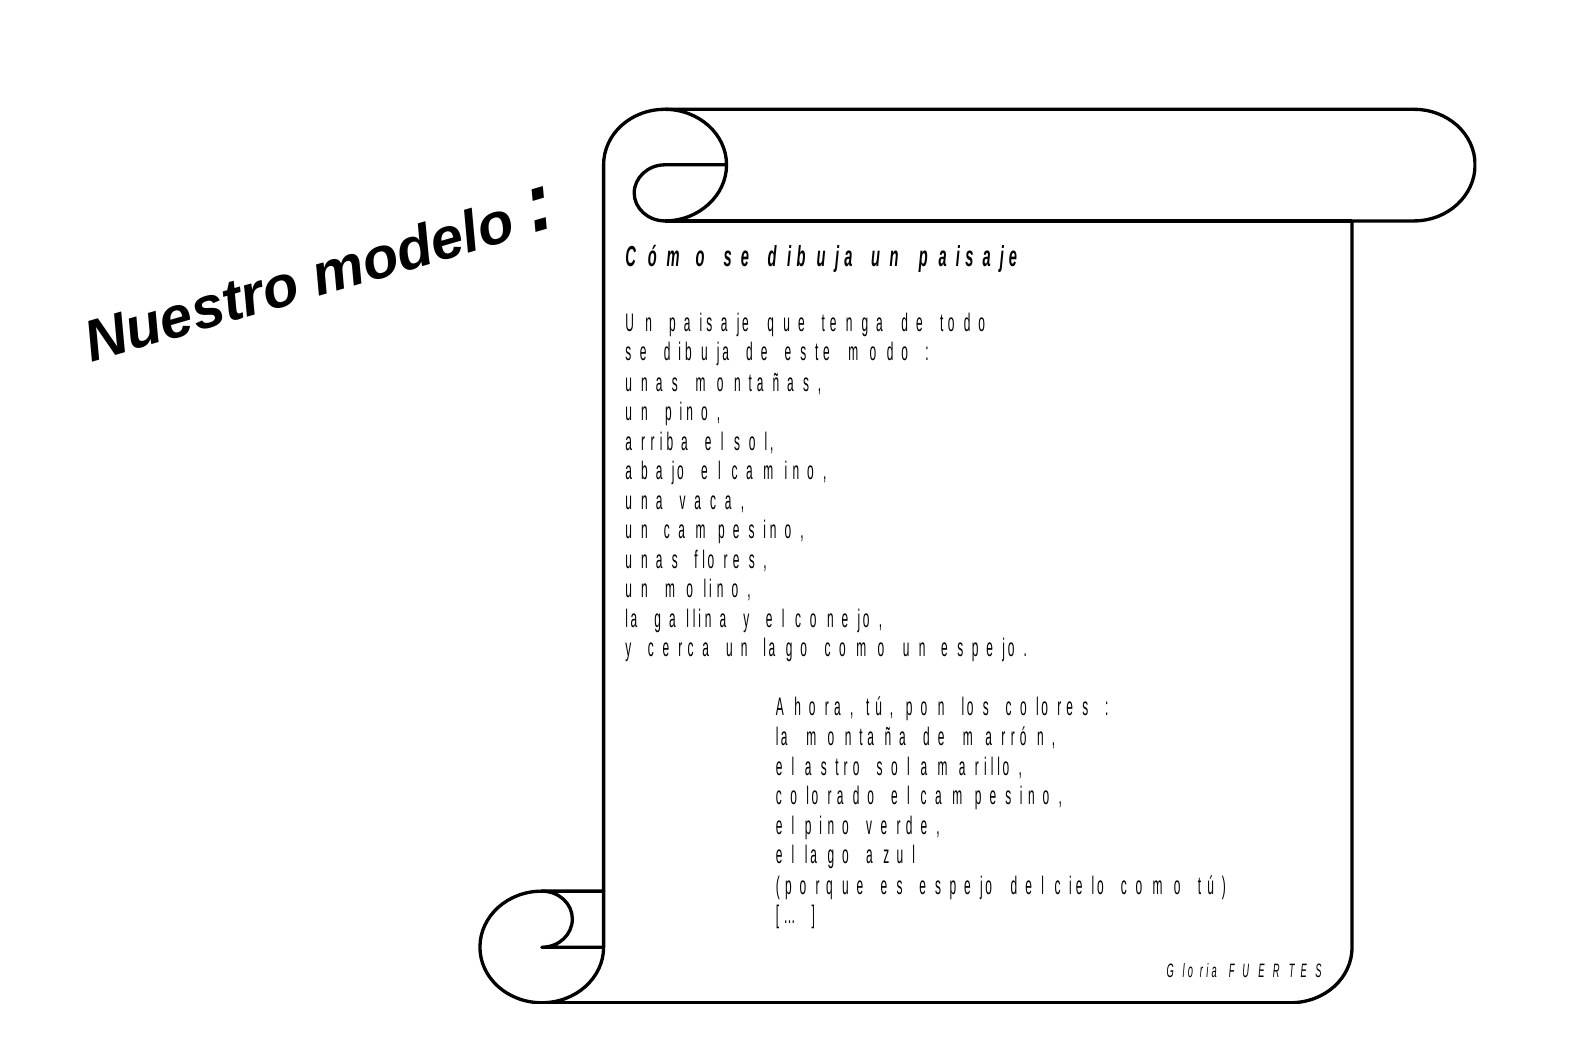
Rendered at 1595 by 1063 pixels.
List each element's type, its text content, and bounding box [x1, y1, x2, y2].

text_box Nuestro modelo : [56, 118, 579, 416]
picture [476, 106, 1477, 1004]
